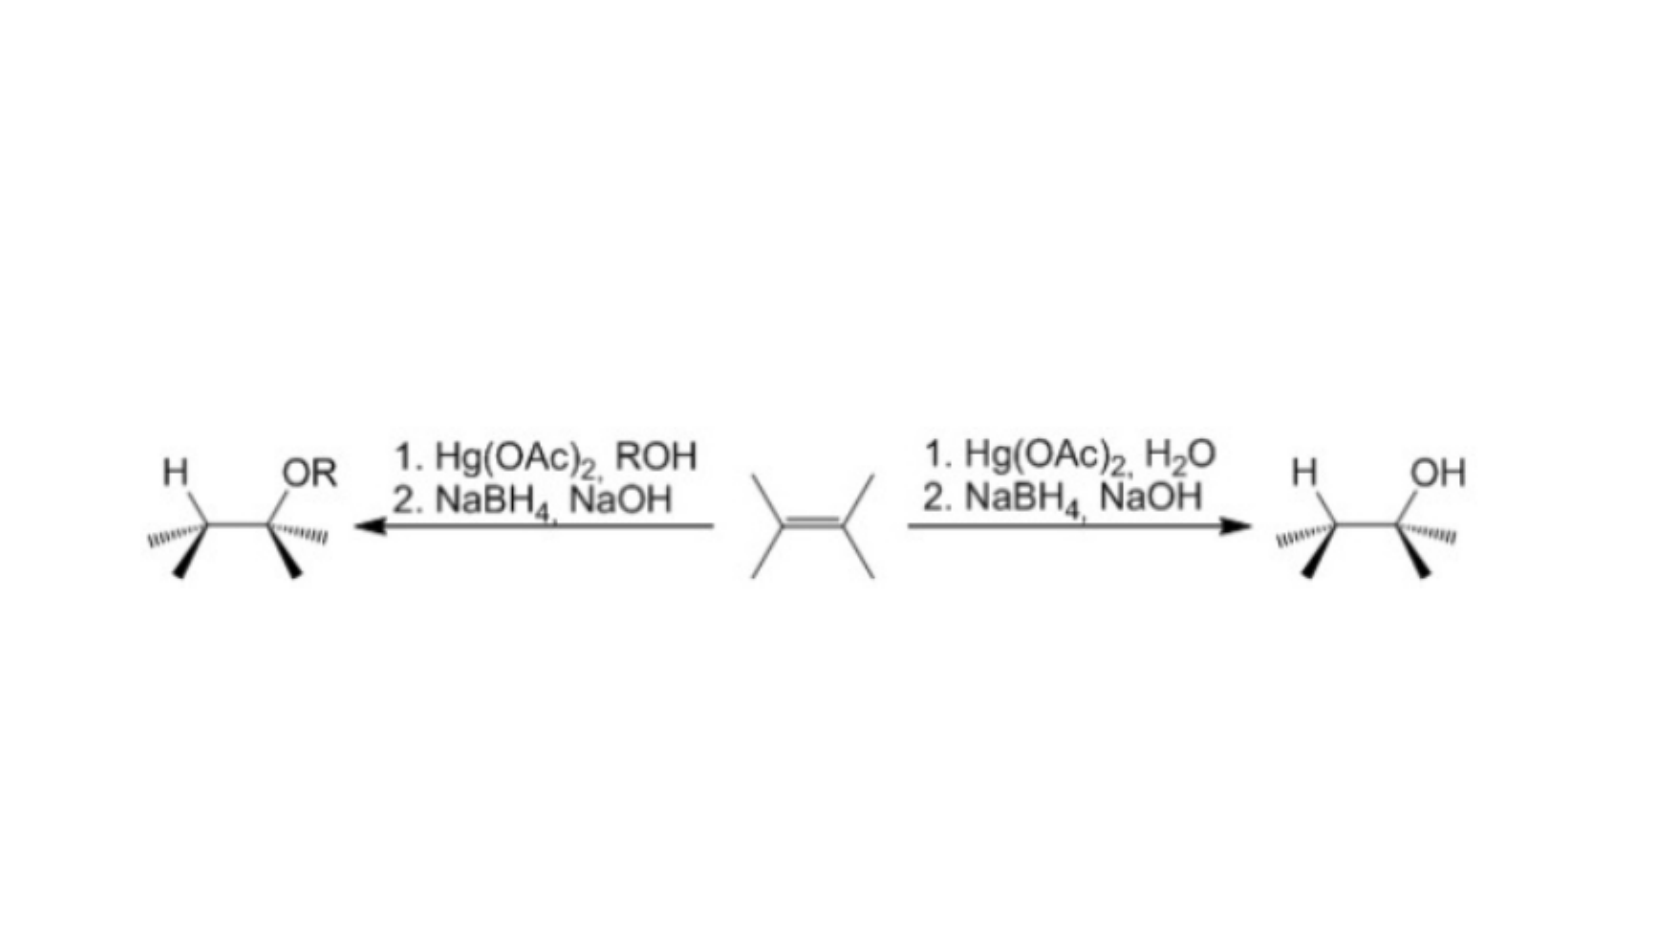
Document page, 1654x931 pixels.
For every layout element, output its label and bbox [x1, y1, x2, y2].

picture [82, 374, 1571, 600]
